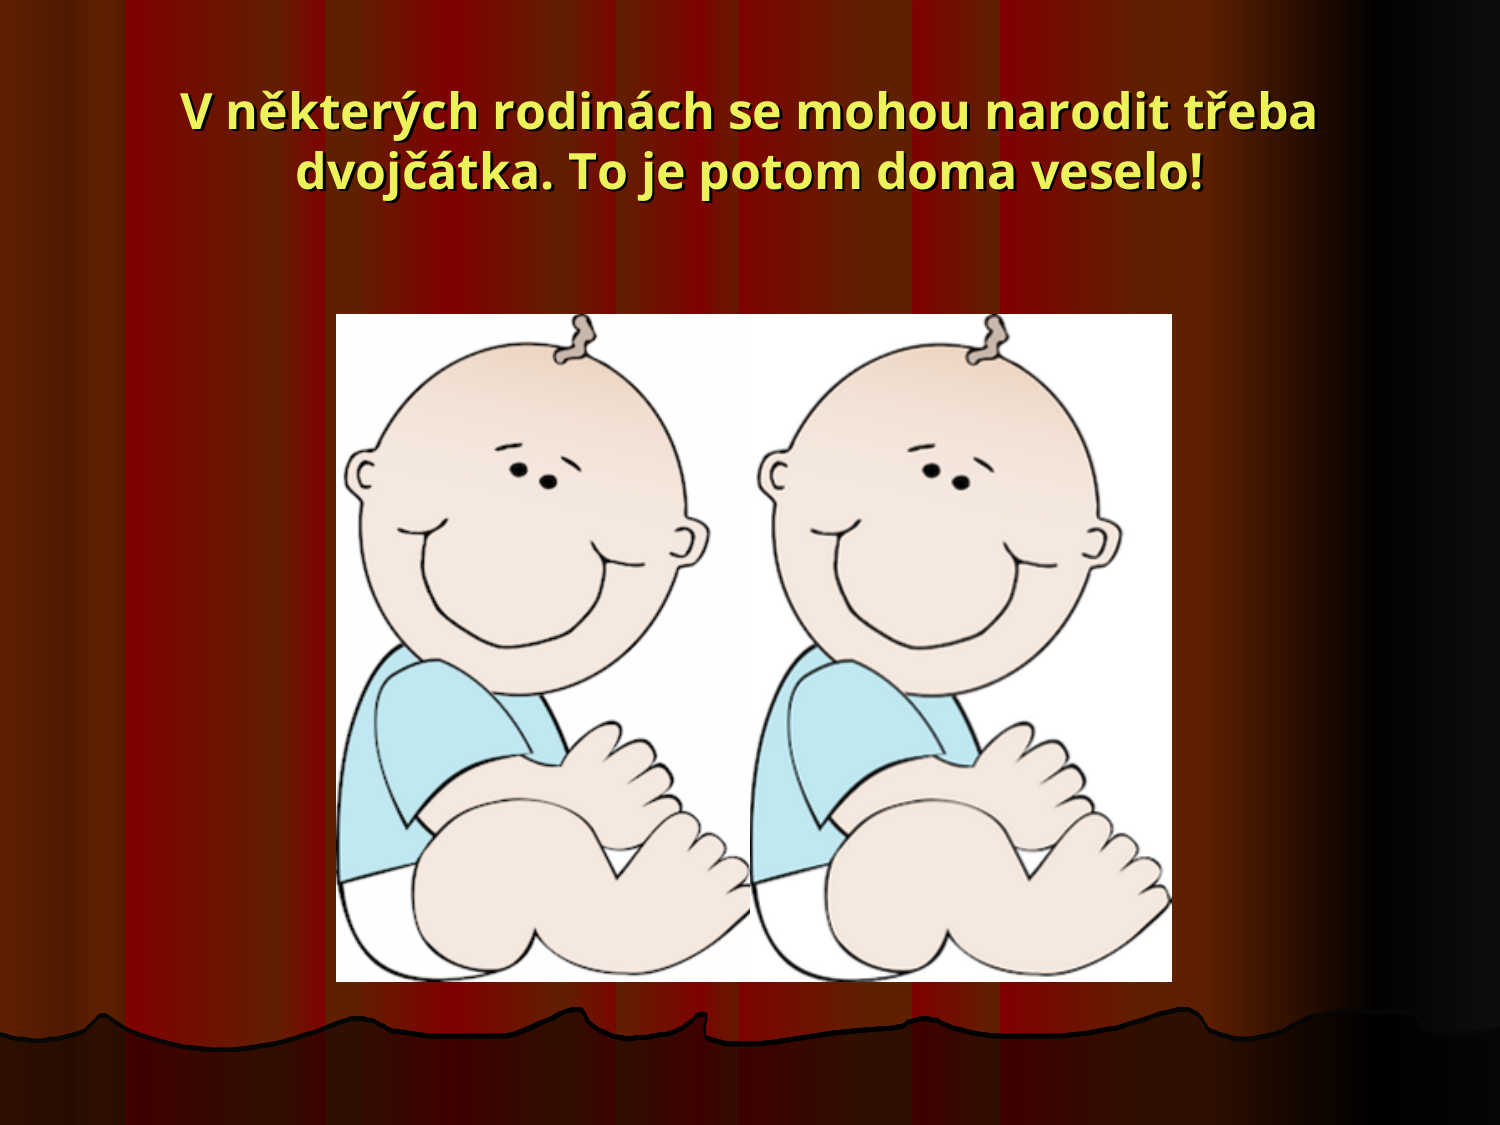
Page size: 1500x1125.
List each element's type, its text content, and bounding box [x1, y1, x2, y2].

title V některých rodinách se mohou narodit třeba dvojčátka. To je potom doma veselo! [75, 45, 1426, 233]
picture [336, 314, 1172, 982]
